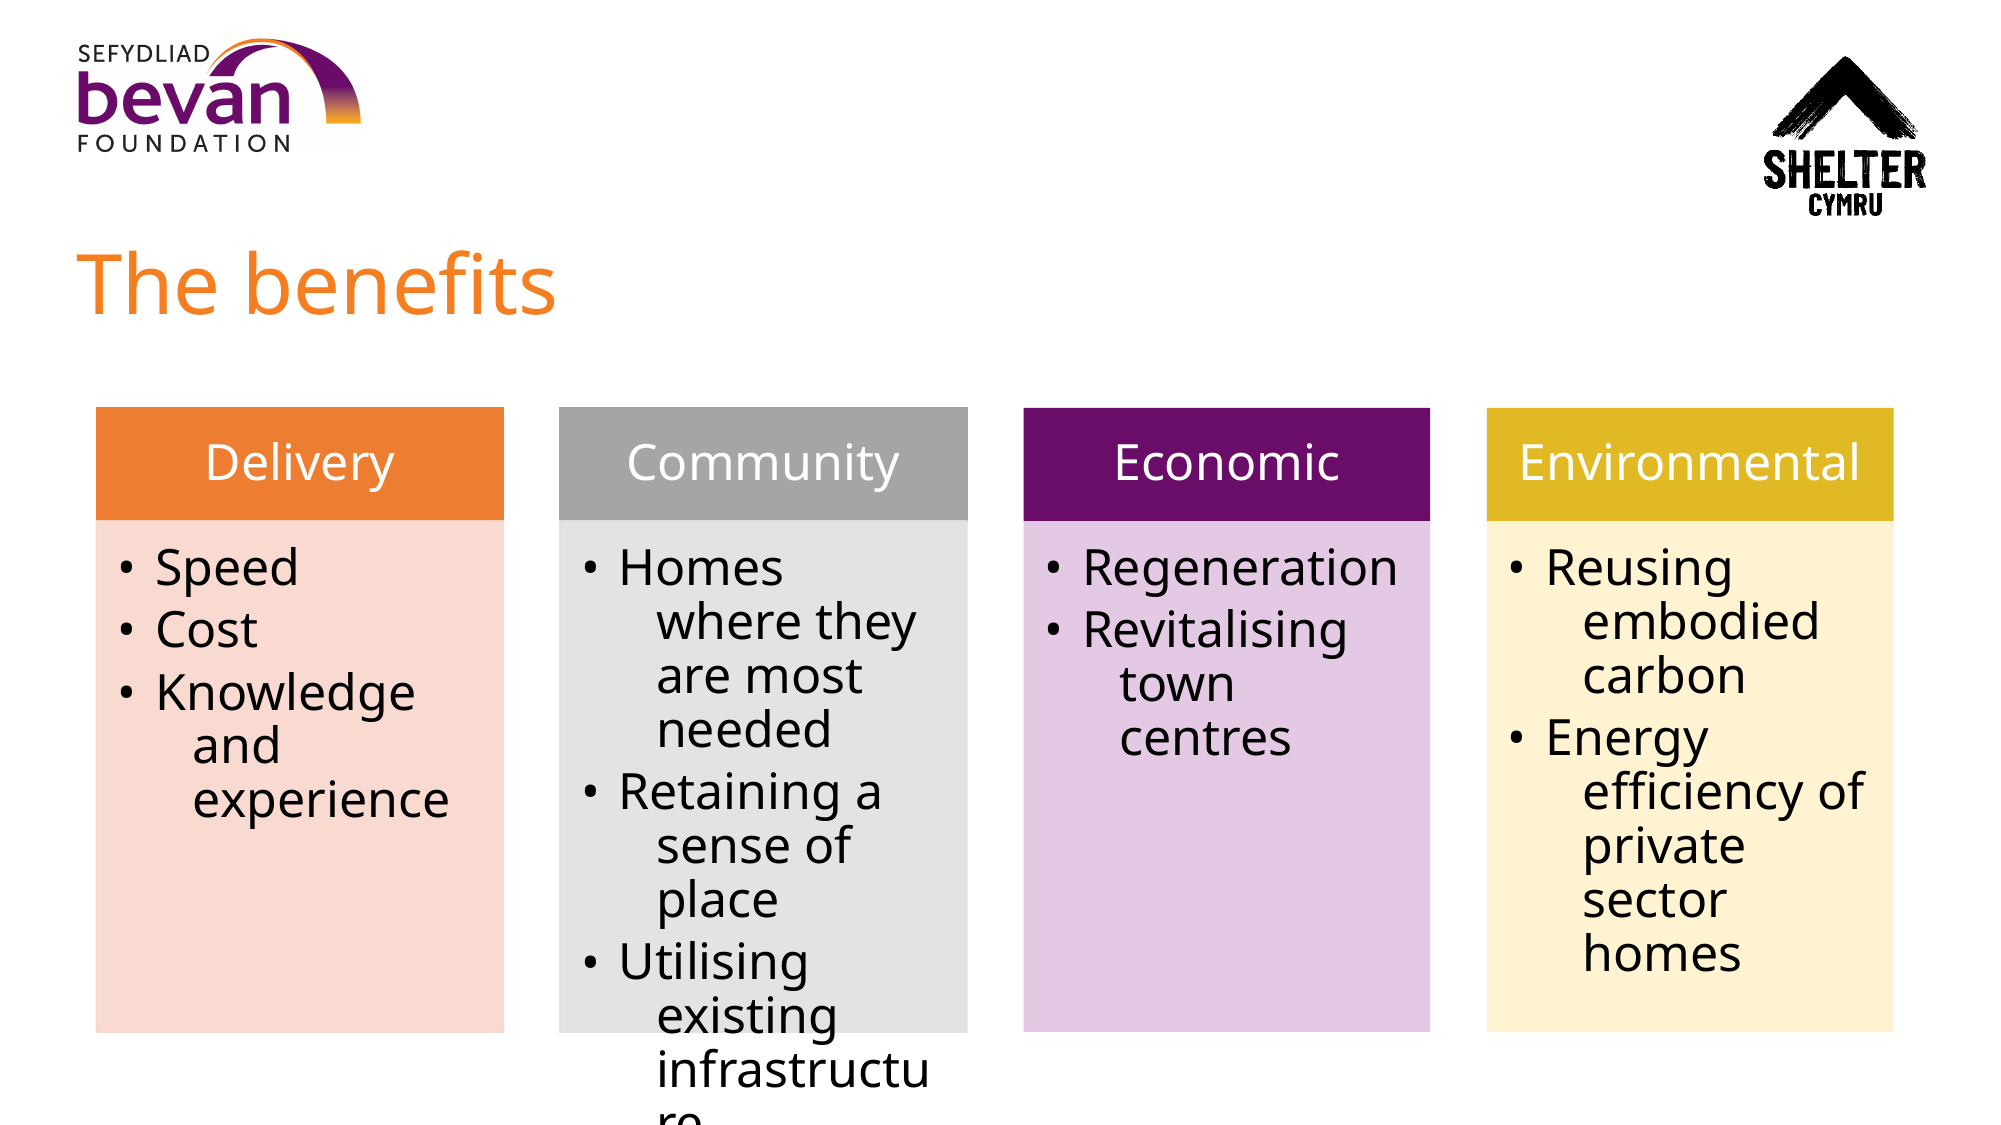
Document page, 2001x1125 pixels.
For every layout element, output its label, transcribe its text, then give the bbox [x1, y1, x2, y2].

text_box Economic [1023, 407, 1431, 521]
text_box Delivery [96, 407, 504, 521]
text_box Reusing embodied carbon Energy efficiency of private sector homes [1486, 521, 1894, 1032]
text_box Community [560, 407, 967, 521]
text_box Homes where they are most needed Retaining a sense of place Utilising existing infrastructure [560, 521, 967, 1032]
title The benefits [60, 179, 1786, 397]
text_box Speed Cost Knowledge and experience [96, 521, 504, 1032]
text_box Regeneration Revitalising town centres [1023, 521, 1431, 1032]
text_box Environmental [1486, 407, 1894, 521]
